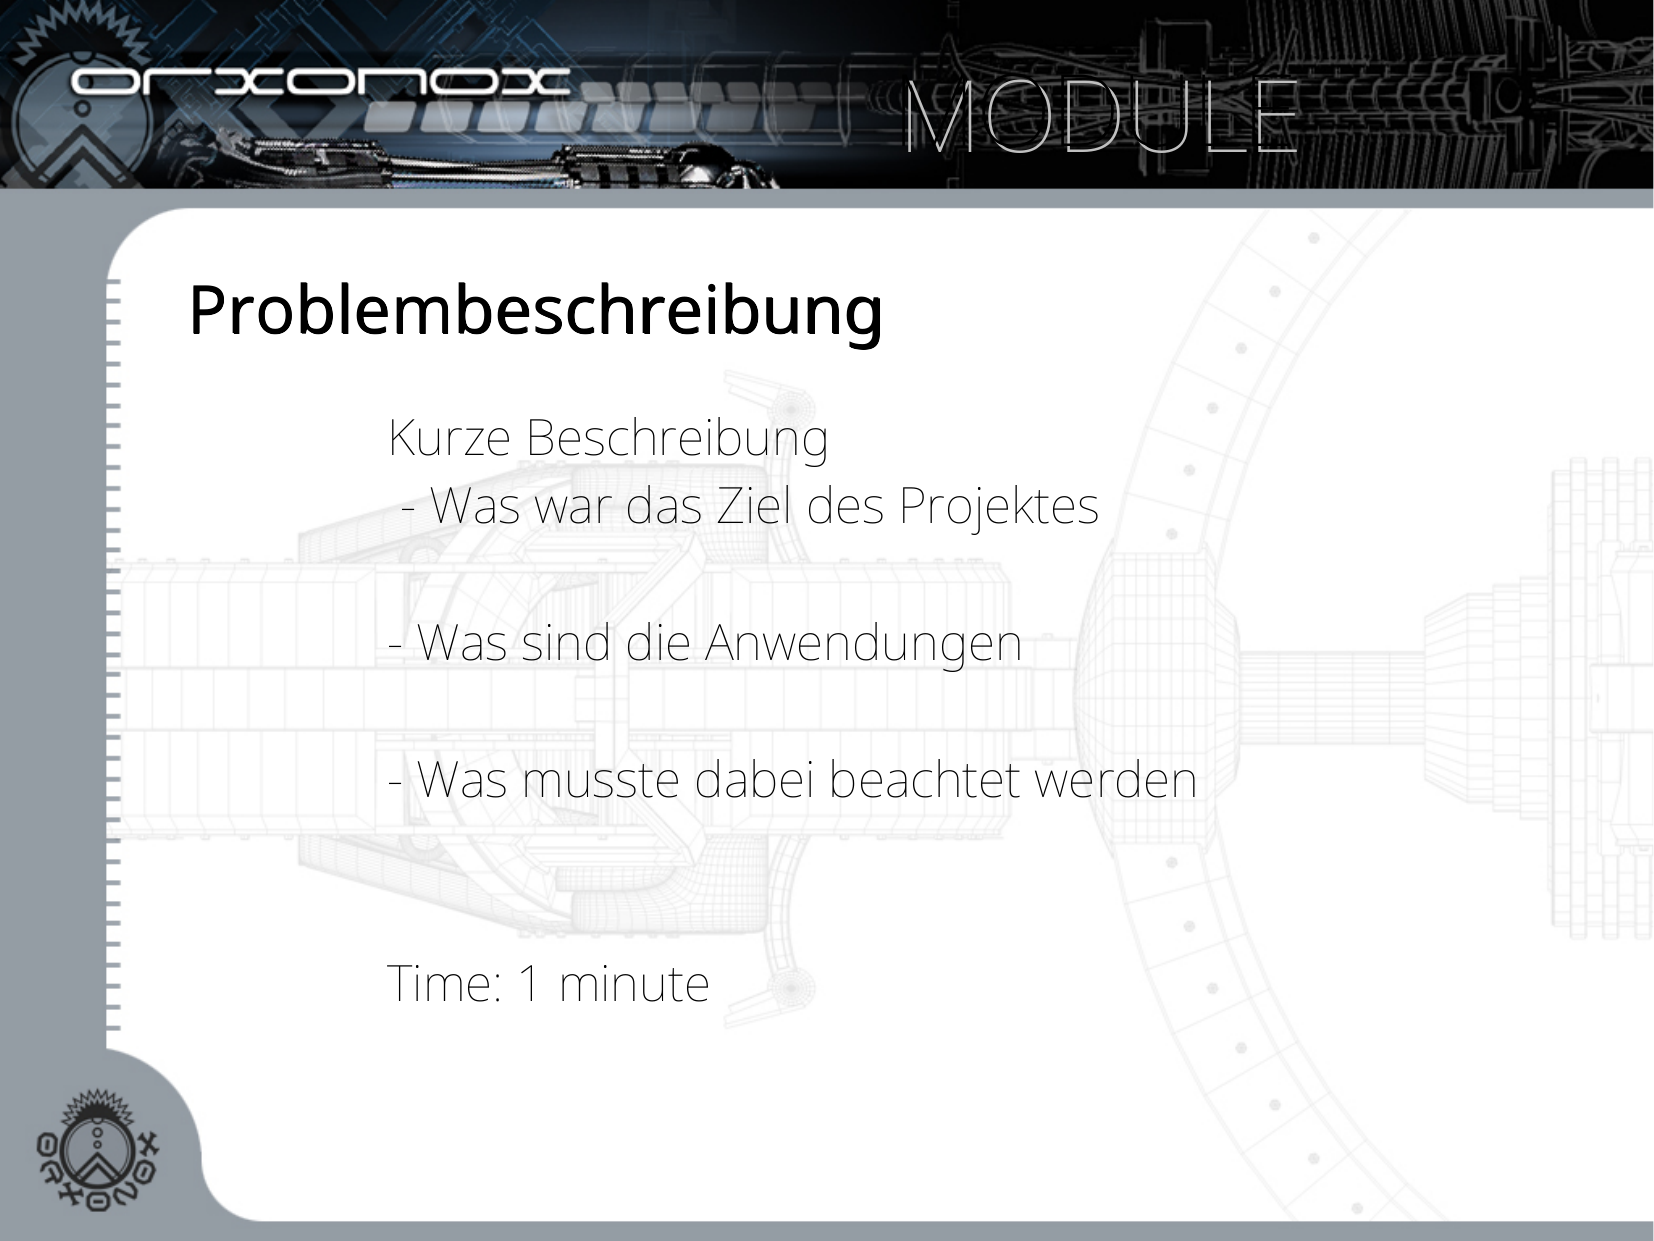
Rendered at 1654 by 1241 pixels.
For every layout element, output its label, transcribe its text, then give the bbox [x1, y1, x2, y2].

picture [0, 0, 1654, 1241]
text_box Problembeschreibung [187, 262, 1538, 290]
text_box Kurze Beschreibung - Was war das Ziel des Projektes - Was sind die Anwendungen - Was musste dabei beachtet werden Time: 1 minute [337, 394, 1613, 896]
text_box MODULE [842, 32, 1483, 156]
